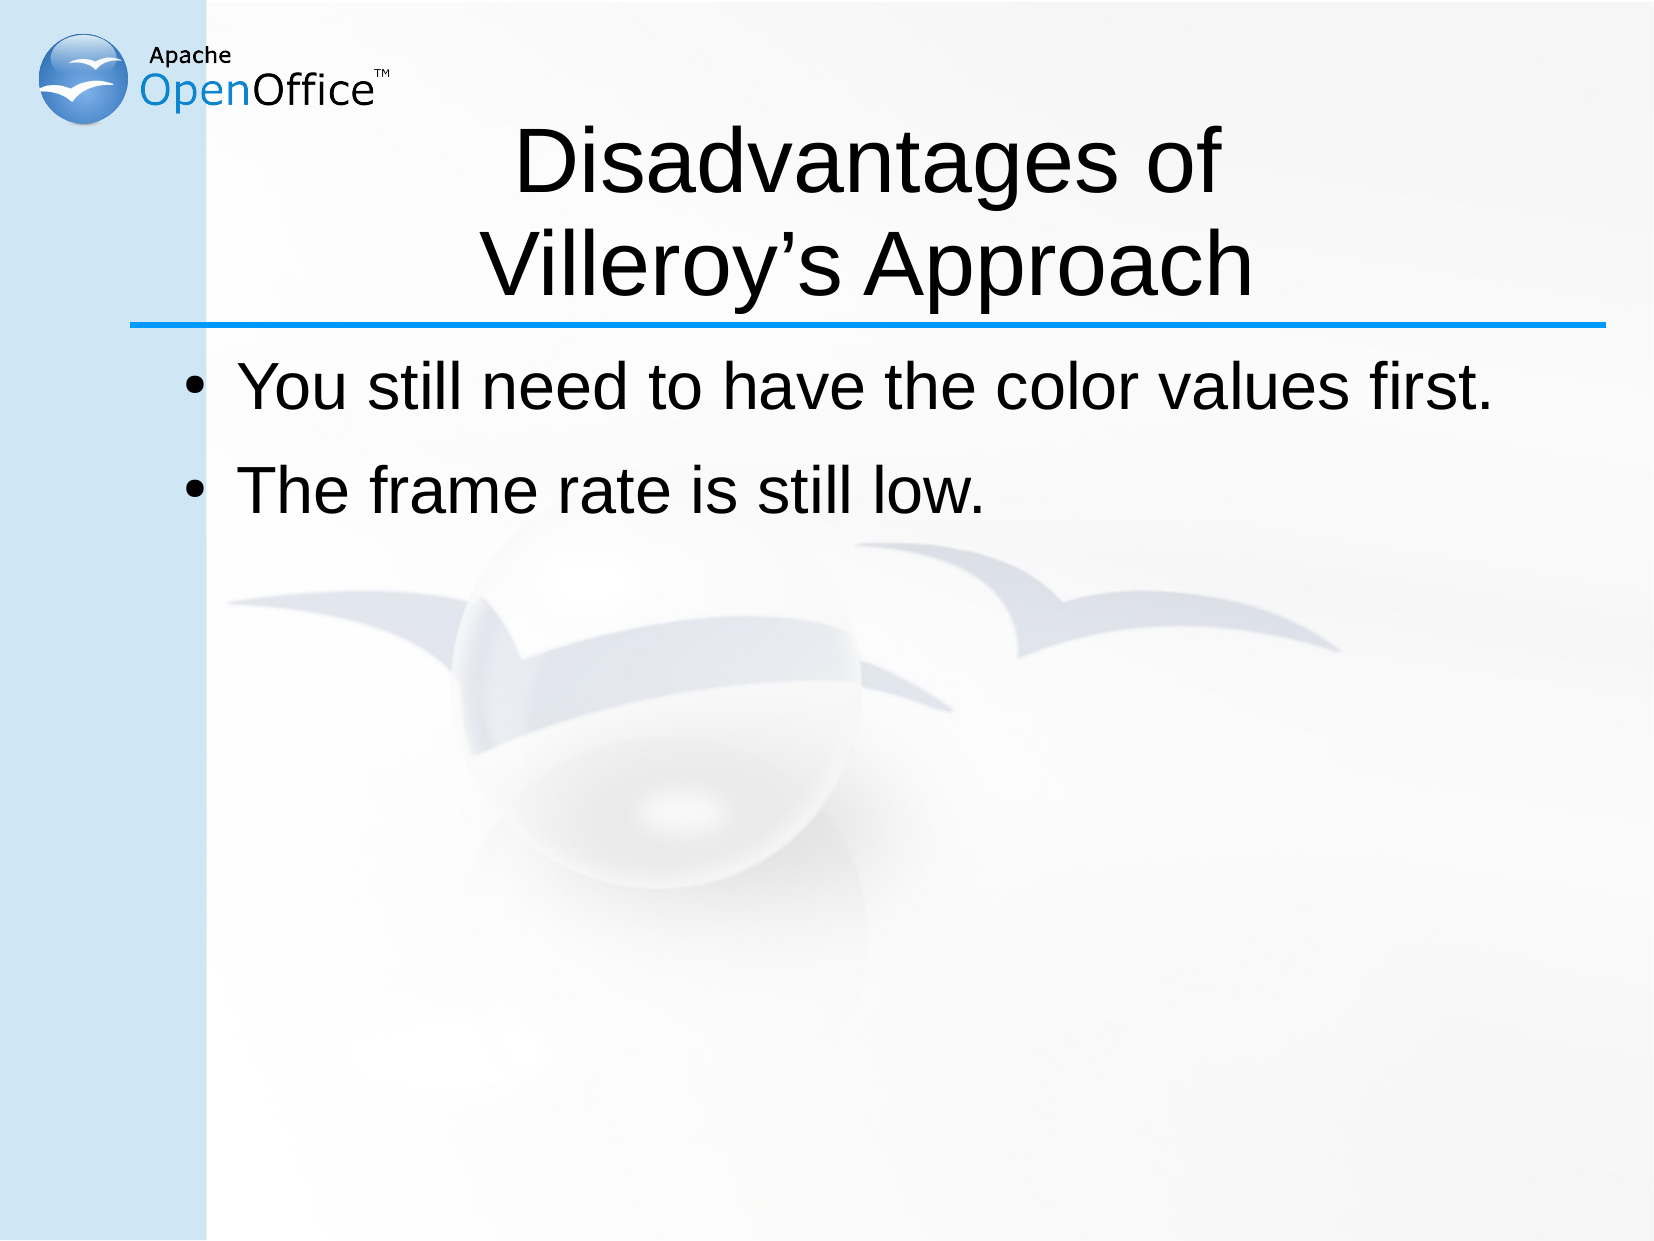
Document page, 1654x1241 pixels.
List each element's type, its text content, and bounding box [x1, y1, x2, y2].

title Disadvantages of Villeroy’s Approach [165, 108, 1571, 316]
list You still need to have the color values first. The frame rate is still low. [165, 349, 1571, 1168]
picture [35, 2, 1654, 1241]
